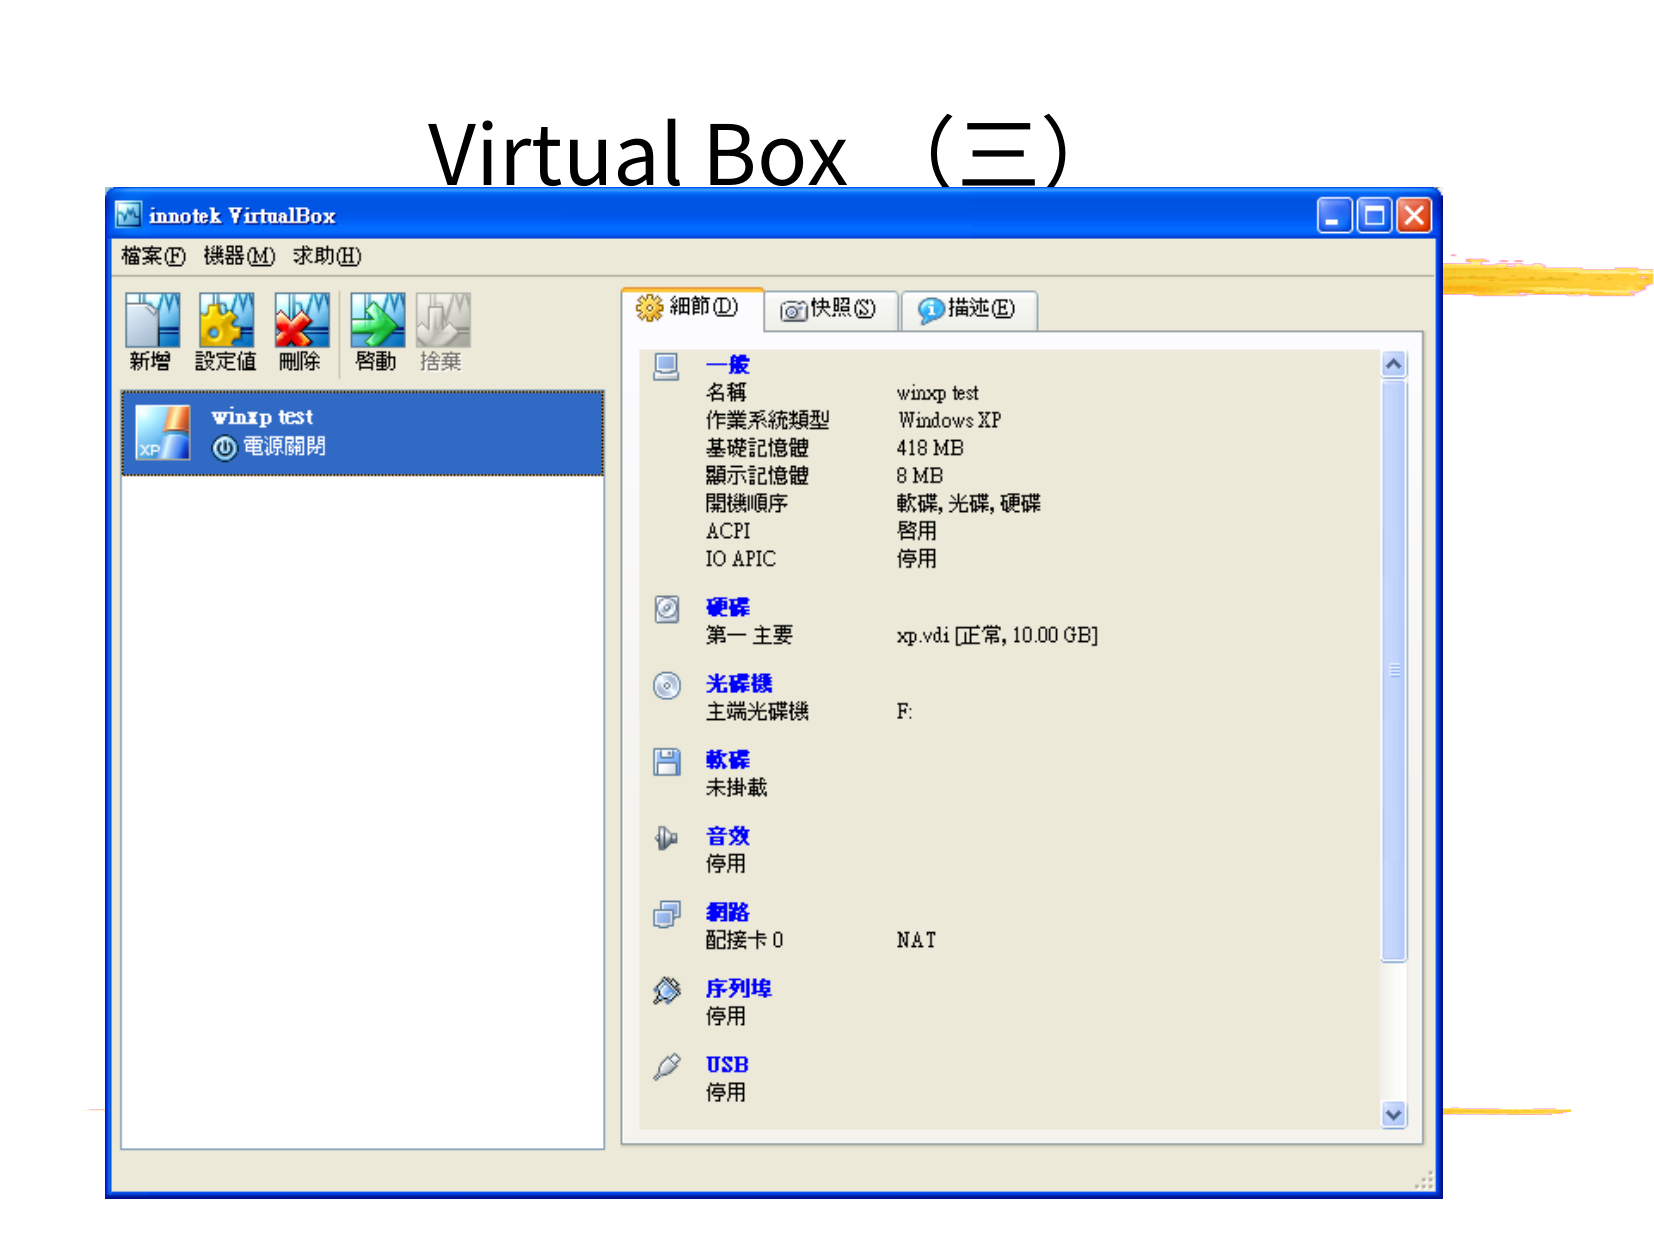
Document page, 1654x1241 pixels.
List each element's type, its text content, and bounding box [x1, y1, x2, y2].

picture [82, 187, 1654, 1199]
title Virtual Box（三） [73, 39, 1479, 249]
